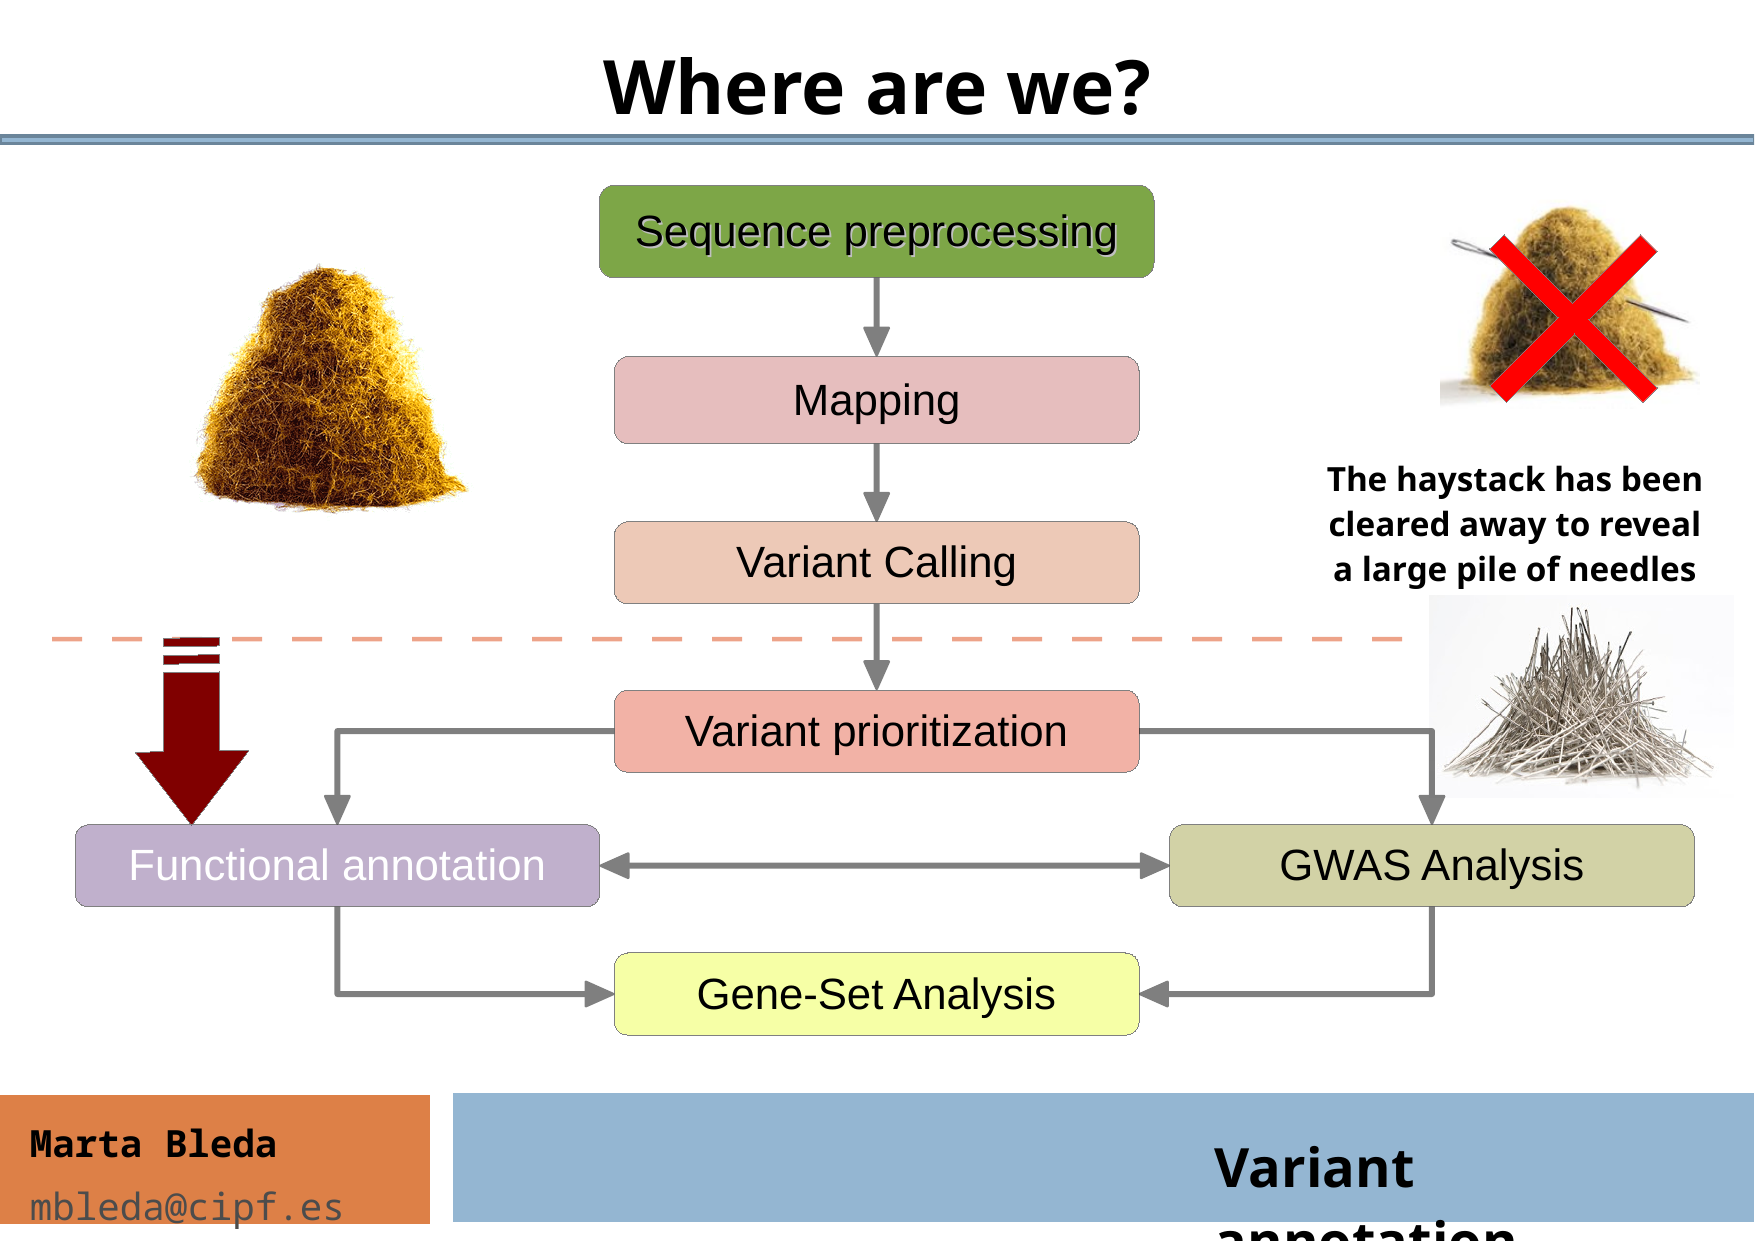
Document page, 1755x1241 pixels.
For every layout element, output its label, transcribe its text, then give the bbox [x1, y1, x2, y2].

text_box [135, 671, 249, 824]
text_box Variant prioritization [614, 690, 1140, 773]
text_box GWAS Analysis [1169, 824, 1695, 907]
text_box Sequence preprocessing [599, 185, 1155, 278]
text_box [1489, 234, 1658, 403]
picture [1429, 595, 1734, 798]
text_box Functional annotation [75, 824, 600, 907]
text_box Mapping [614, 356, 1140, 444]
text_box [163, 654, 220, 665]
text_box Variant annotation [1200, 1122, 1726, 1200]
text_box The haystack has been cleared away to reveal a large pile of needles [1316, 455, 1714, 596]
text_box Where are we? [67, 27, 1688, 129]
text_box Gene-Set Analysis [614, 952, 1140, 1036]
text_box Variant Calling [614, 521, 1140, 604]
picture [189, 257, 475, 522]
text_box Marta Bleda mbleda@cipf.es [15, 1110, 406, 1213]
picture [1440, 182, 1700, 409]
text_box [0, 136, 1754, 144]
text_box [163, 637, 220, 647]
